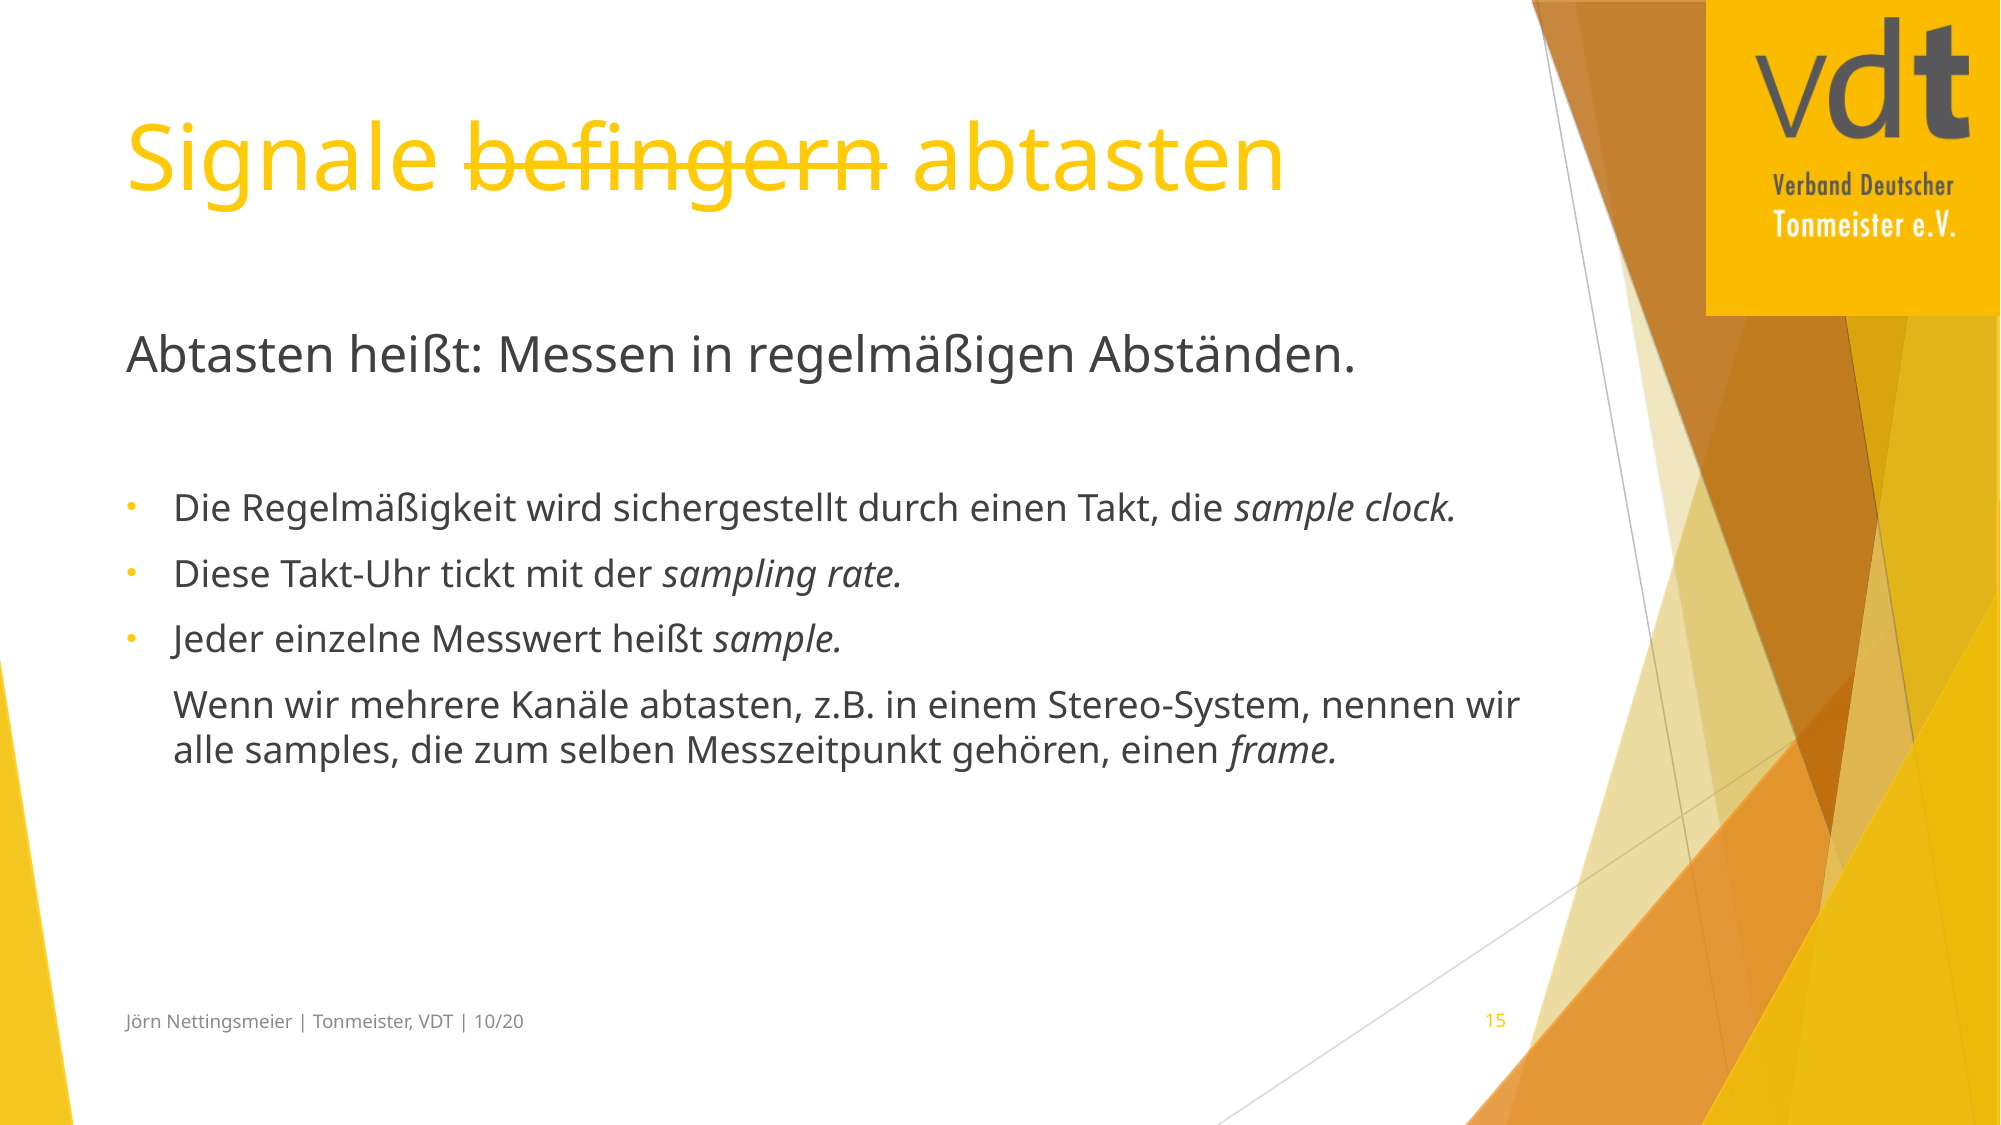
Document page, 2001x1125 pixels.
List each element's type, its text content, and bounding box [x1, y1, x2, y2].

list Abtasten heißt: Messen in regelmäßigen Abständen. Die Regelmäßigkeit wird sichergestellt durch einen Takt, die sample clock. Diese Takt-Uhr tickt mit der sampling rate. Jeder einzelne Messwert heißt sample. Wenn wir mehrere Kanäle abtasten, z.B. in einem Stereo-System, nennen wir alle samples, die zum selben Messzeitpunkt gehören, einen frame. [111, 365, 1576, 860]
picture [1706, 0, 2000, 316]
text_box Jörn Nettingsmeier | Tonmeister, VDT | 10/20 [111, 991, 1145, 1051]
slide_number <number> [1409, 991, 1522, 1051]
title Signale befingern abtasten [111, 79, 1522, 230]
